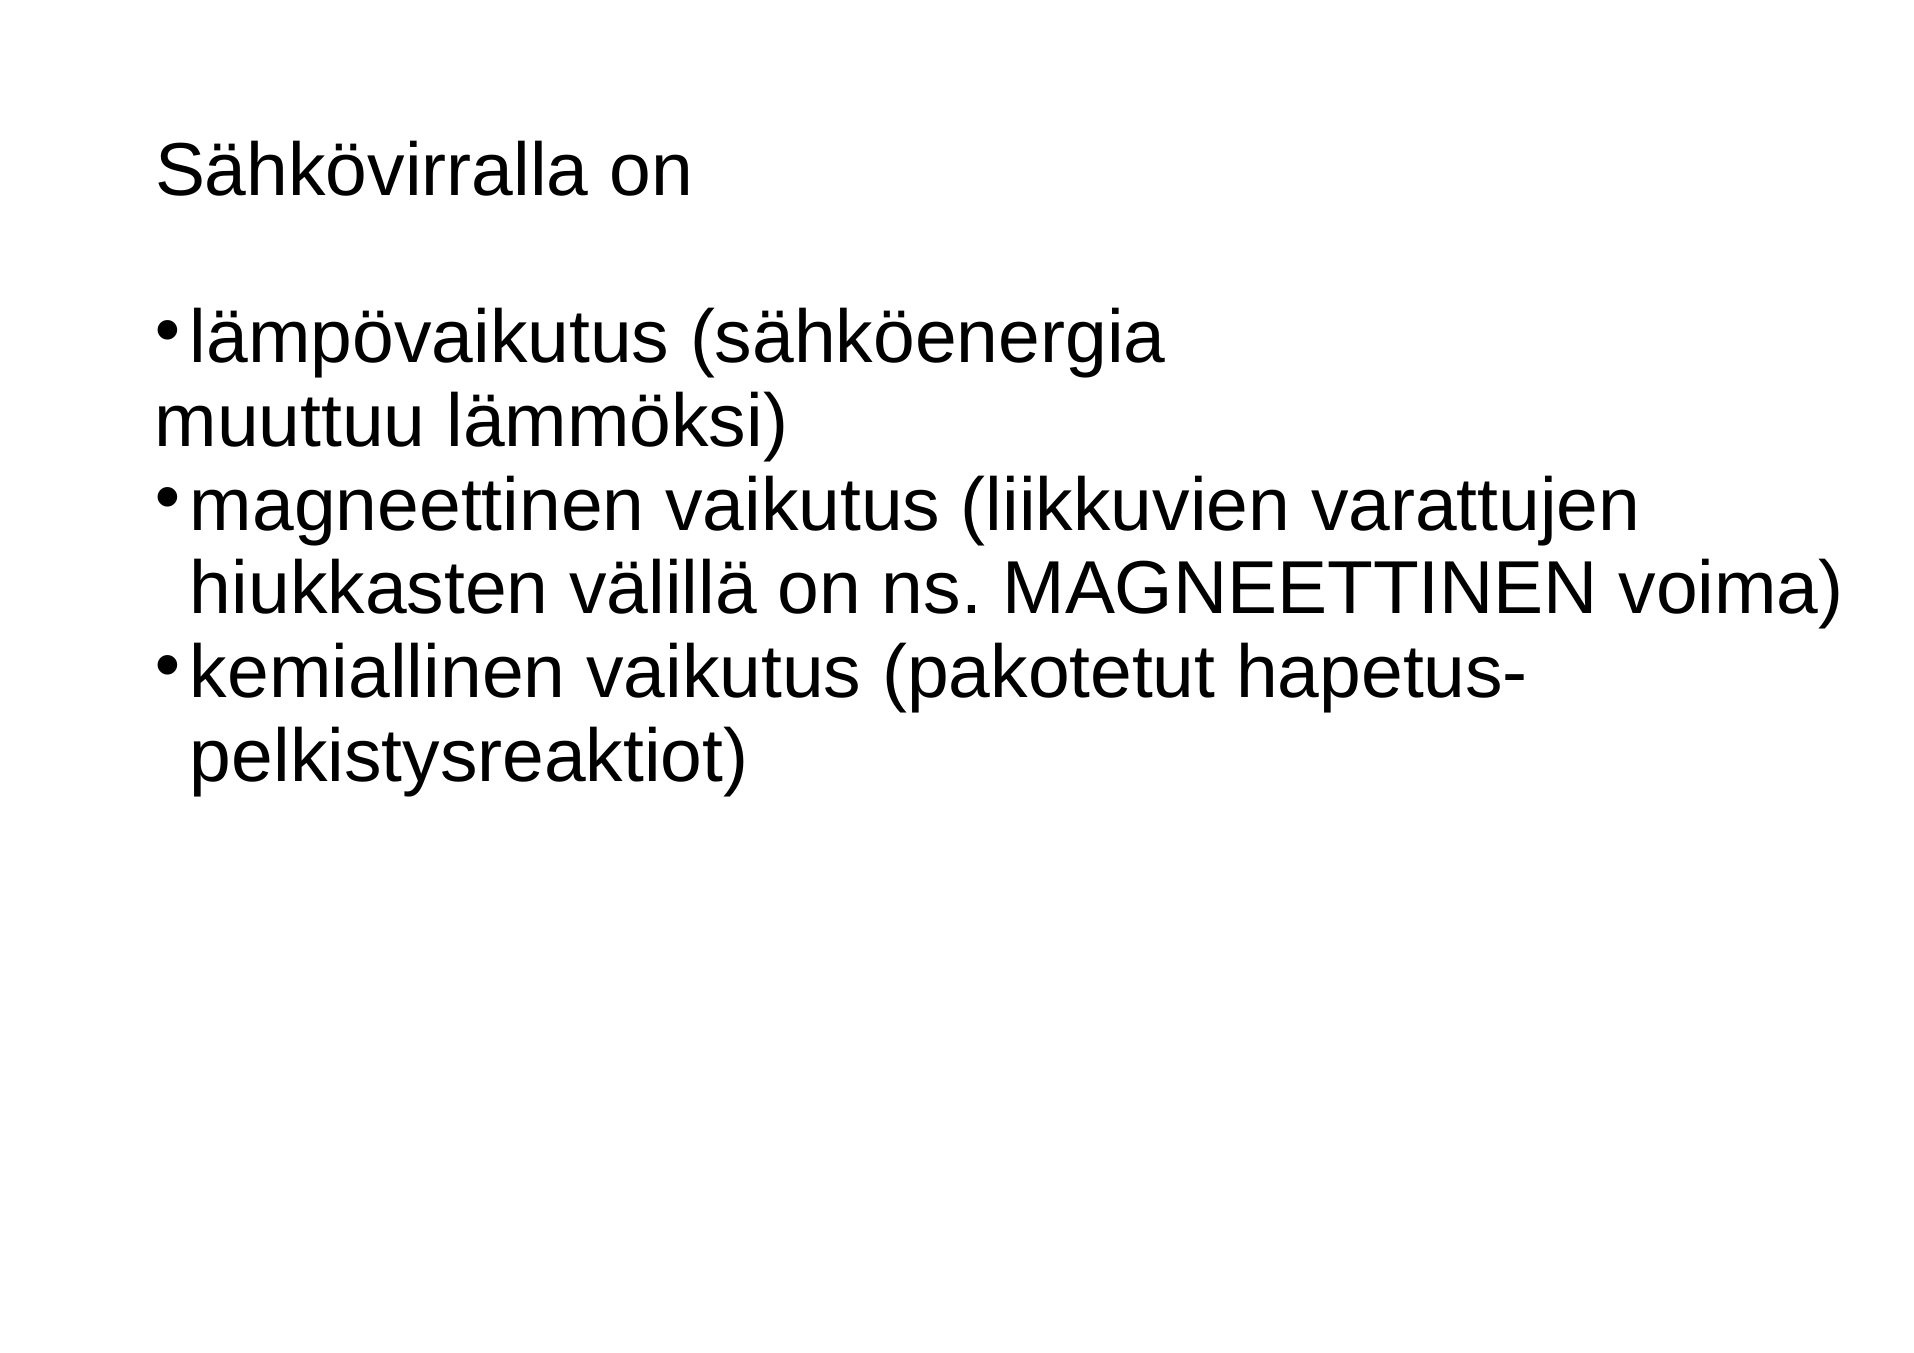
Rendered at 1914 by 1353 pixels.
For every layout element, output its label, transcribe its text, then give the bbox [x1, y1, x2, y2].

text_box Sähkövirralla on lämpövaikutus (sähköenergia muuttuu lämmöksi) magneettinen vaikutus (liikkuvien varattujen hiukkasten välillä on ns. MAGNEETTINEN voima) kemiallinen vaikutus (pakotetut hapetus- pelkistysreaktiot) [140, 115, 1873, 1134]
